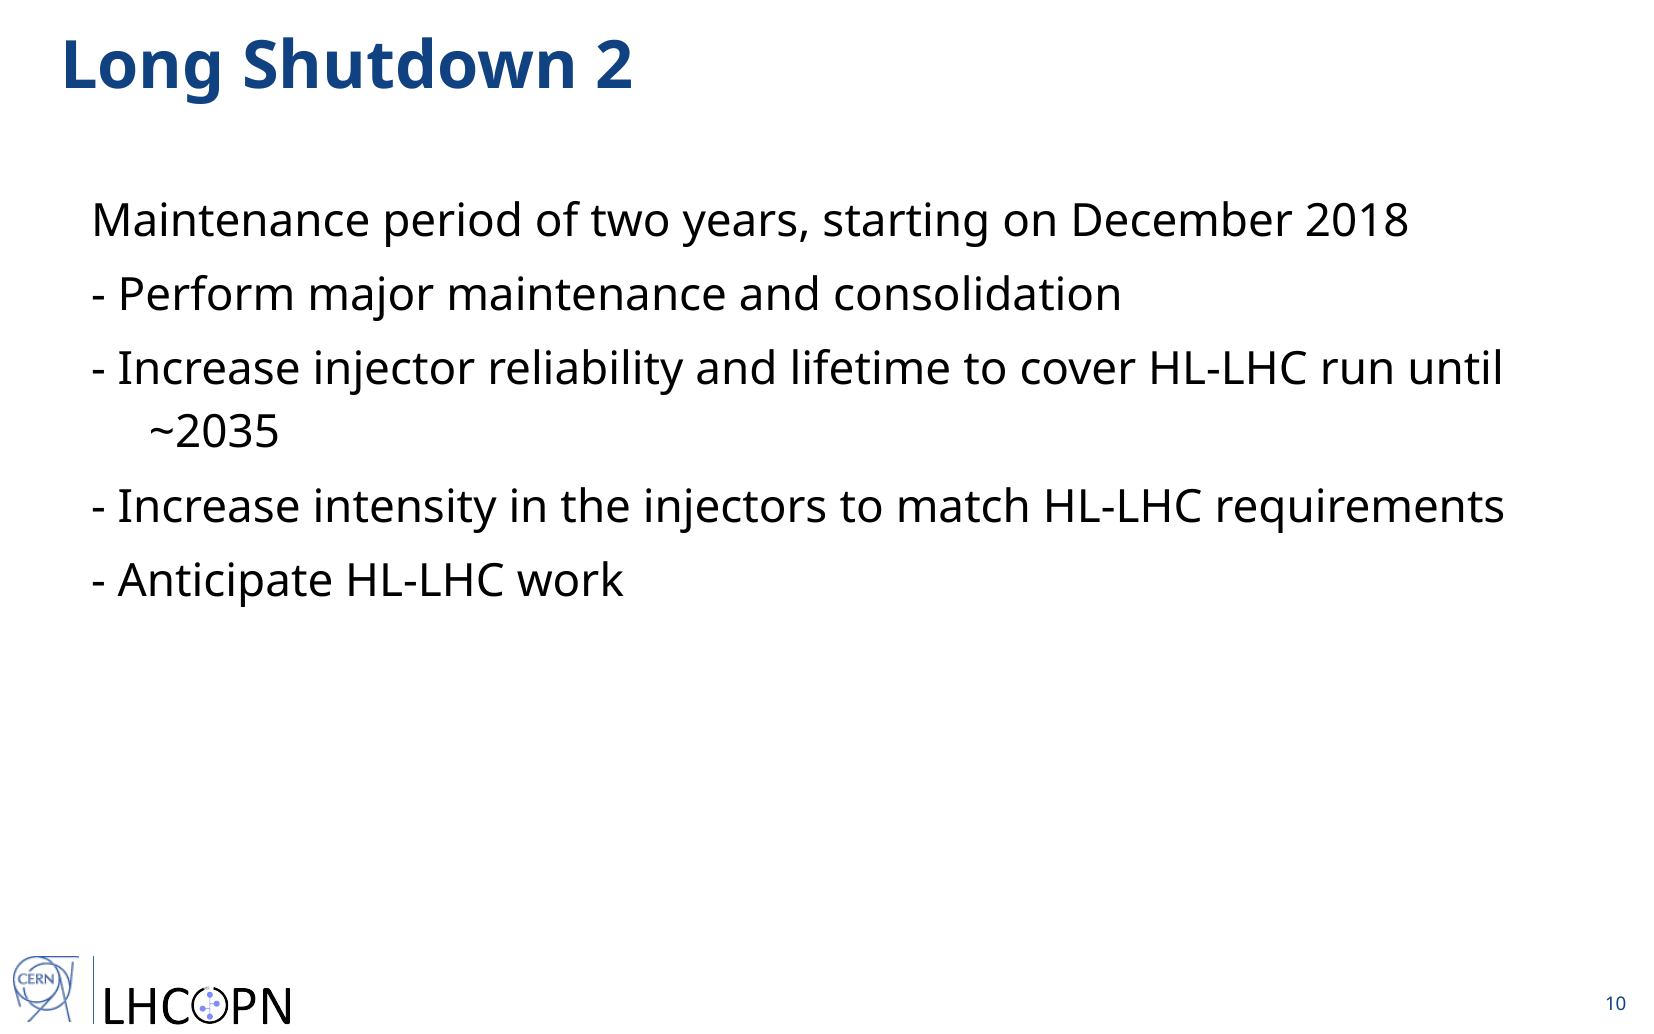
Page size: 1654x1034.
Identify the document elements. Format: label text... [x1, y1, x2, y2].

picture [103, 984, 294, 1027]
picture [13, 956, 79, 1032]
text_box Maintenance period of two years, starting on December 2018 - Perform major maintenance and consolidation - Increase injector reliability and lifetime to cover HL-LHC run until ~2035 - Increase intensity in the injectors to match HL-LHC requirements - Anticipate HL-LHC work [76, 180, 1601, 897]
title Long Shutdown 2 [60, 0, 1528, 138]
